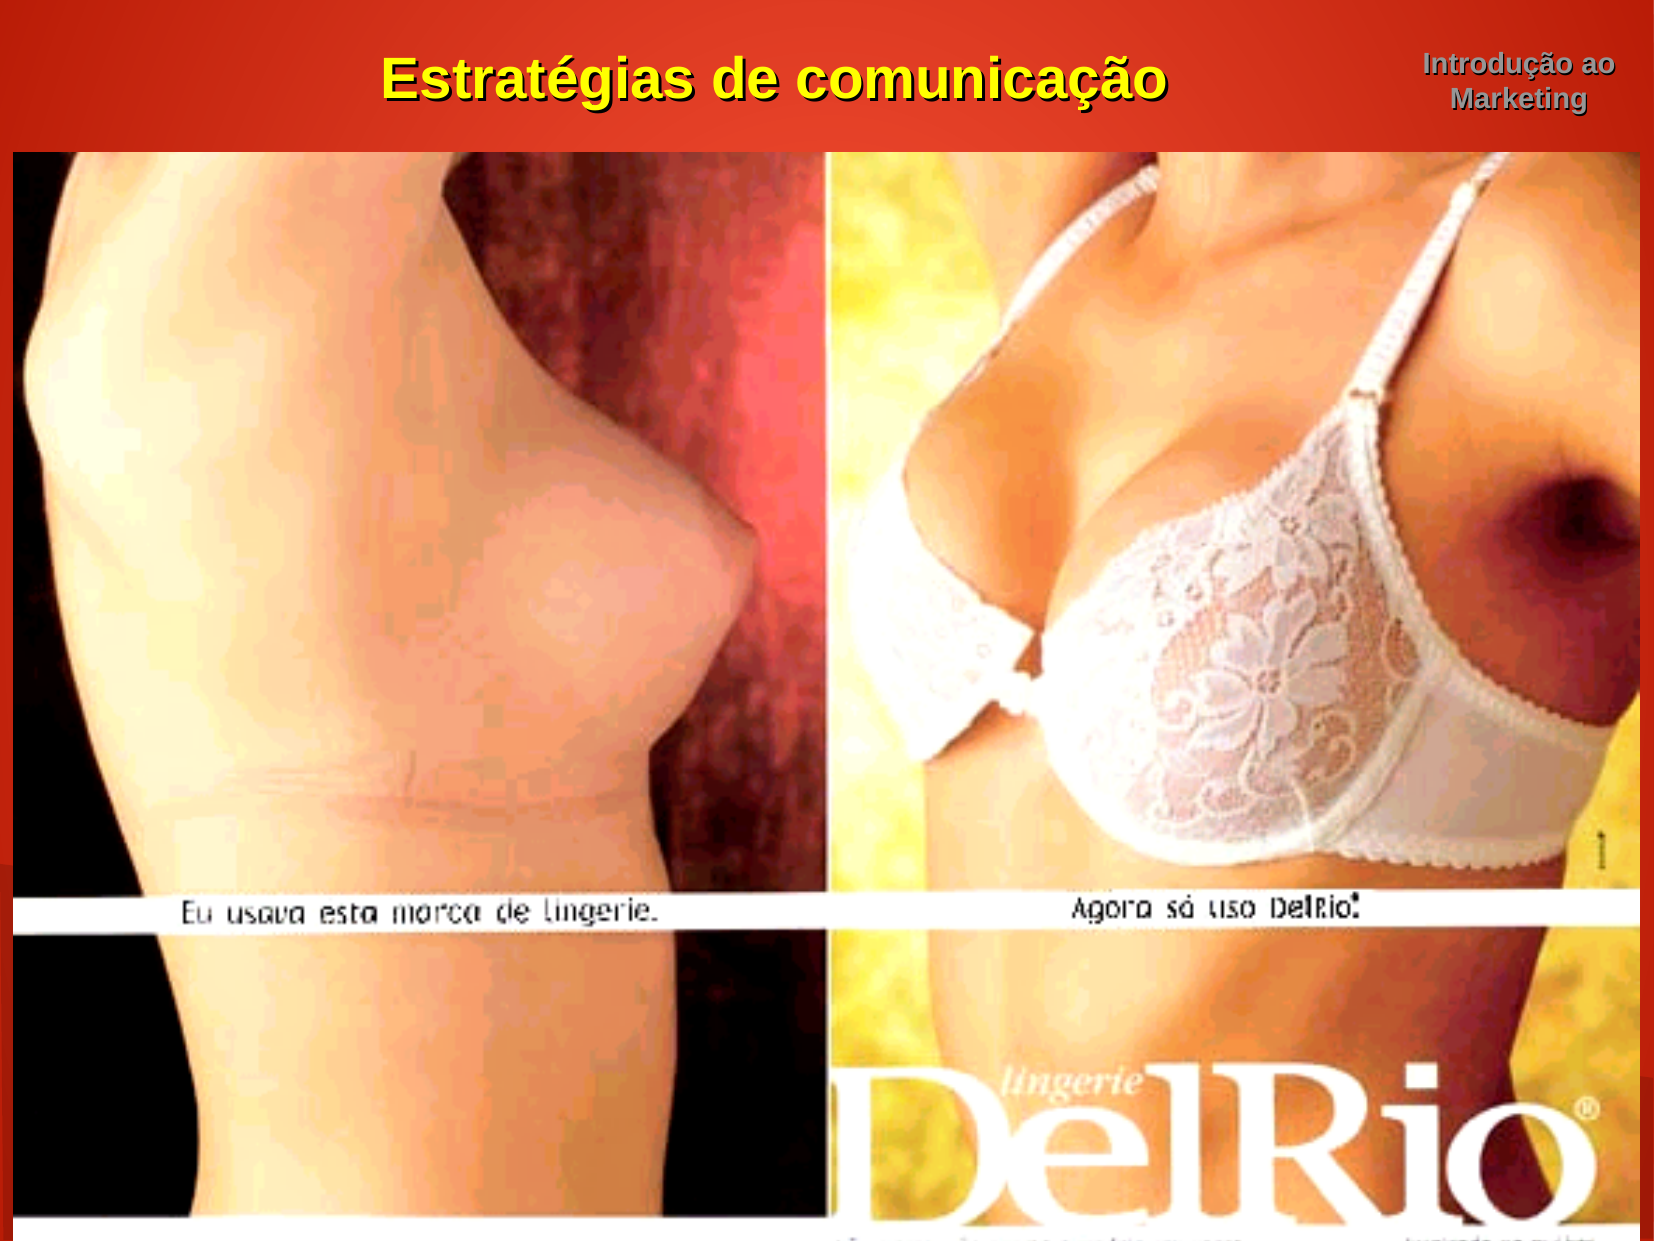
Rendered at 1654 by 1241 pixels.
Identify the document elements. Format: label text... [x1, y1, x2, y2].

picture [13, 152, 1640, 1241]
text_box Estratégias de comunicação [188, 33, 1361, 119]
title Introdução ao Marketing [1386, 21, 1652, 139]
